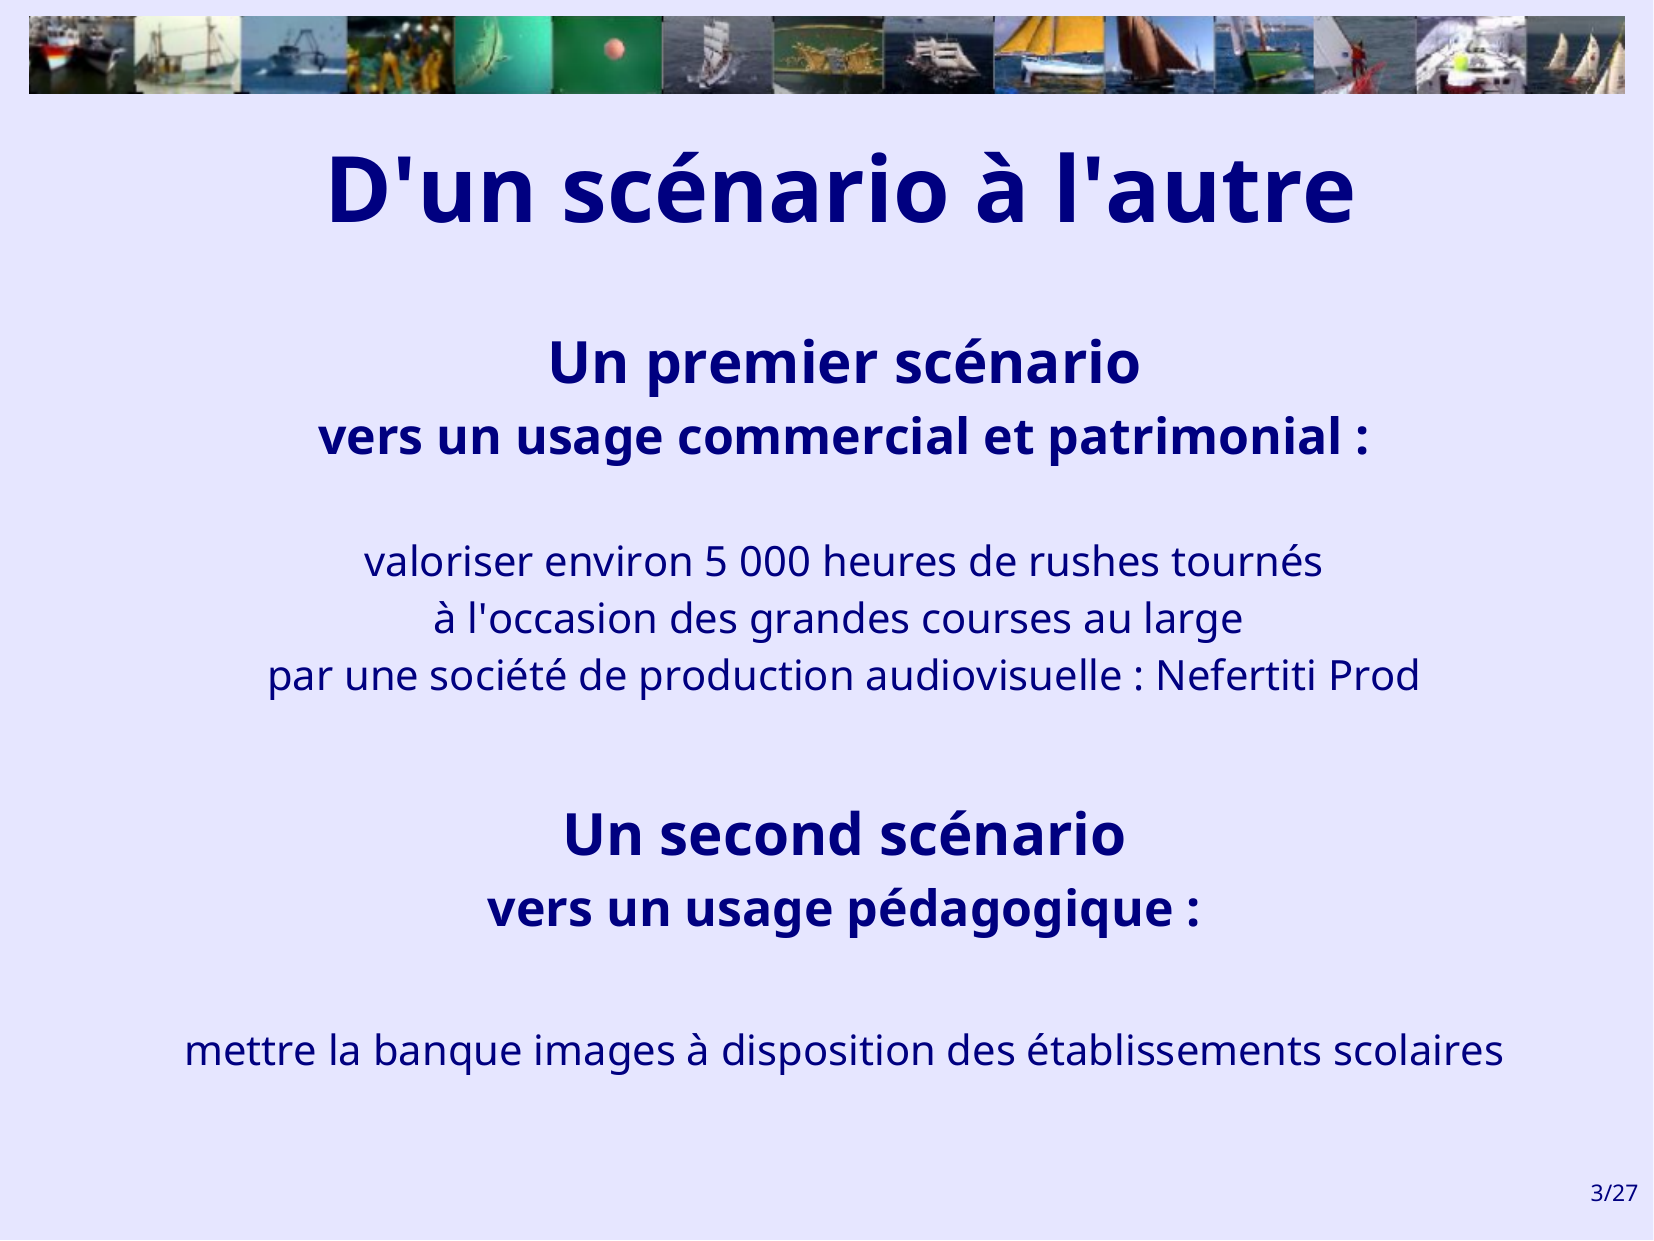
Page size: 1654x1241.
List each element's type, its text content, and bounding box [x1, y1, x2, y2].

picture [29, 16, 1625, 94]
subtitle Un premier scénario vers un usage commercial et patrimonial : valoriser environ 5 000 heures de rushes tournés à l'occasion des grandes courses au large par une société de production audiovisuelle : Nefertiti Prod Un second scénario vers un usage pédagogique : mettre la banque images à disposition des établissements scolaires [82, 290, 1571, 1109]
title D'un scénario à l'autre [97, 94, 1586, 291]
